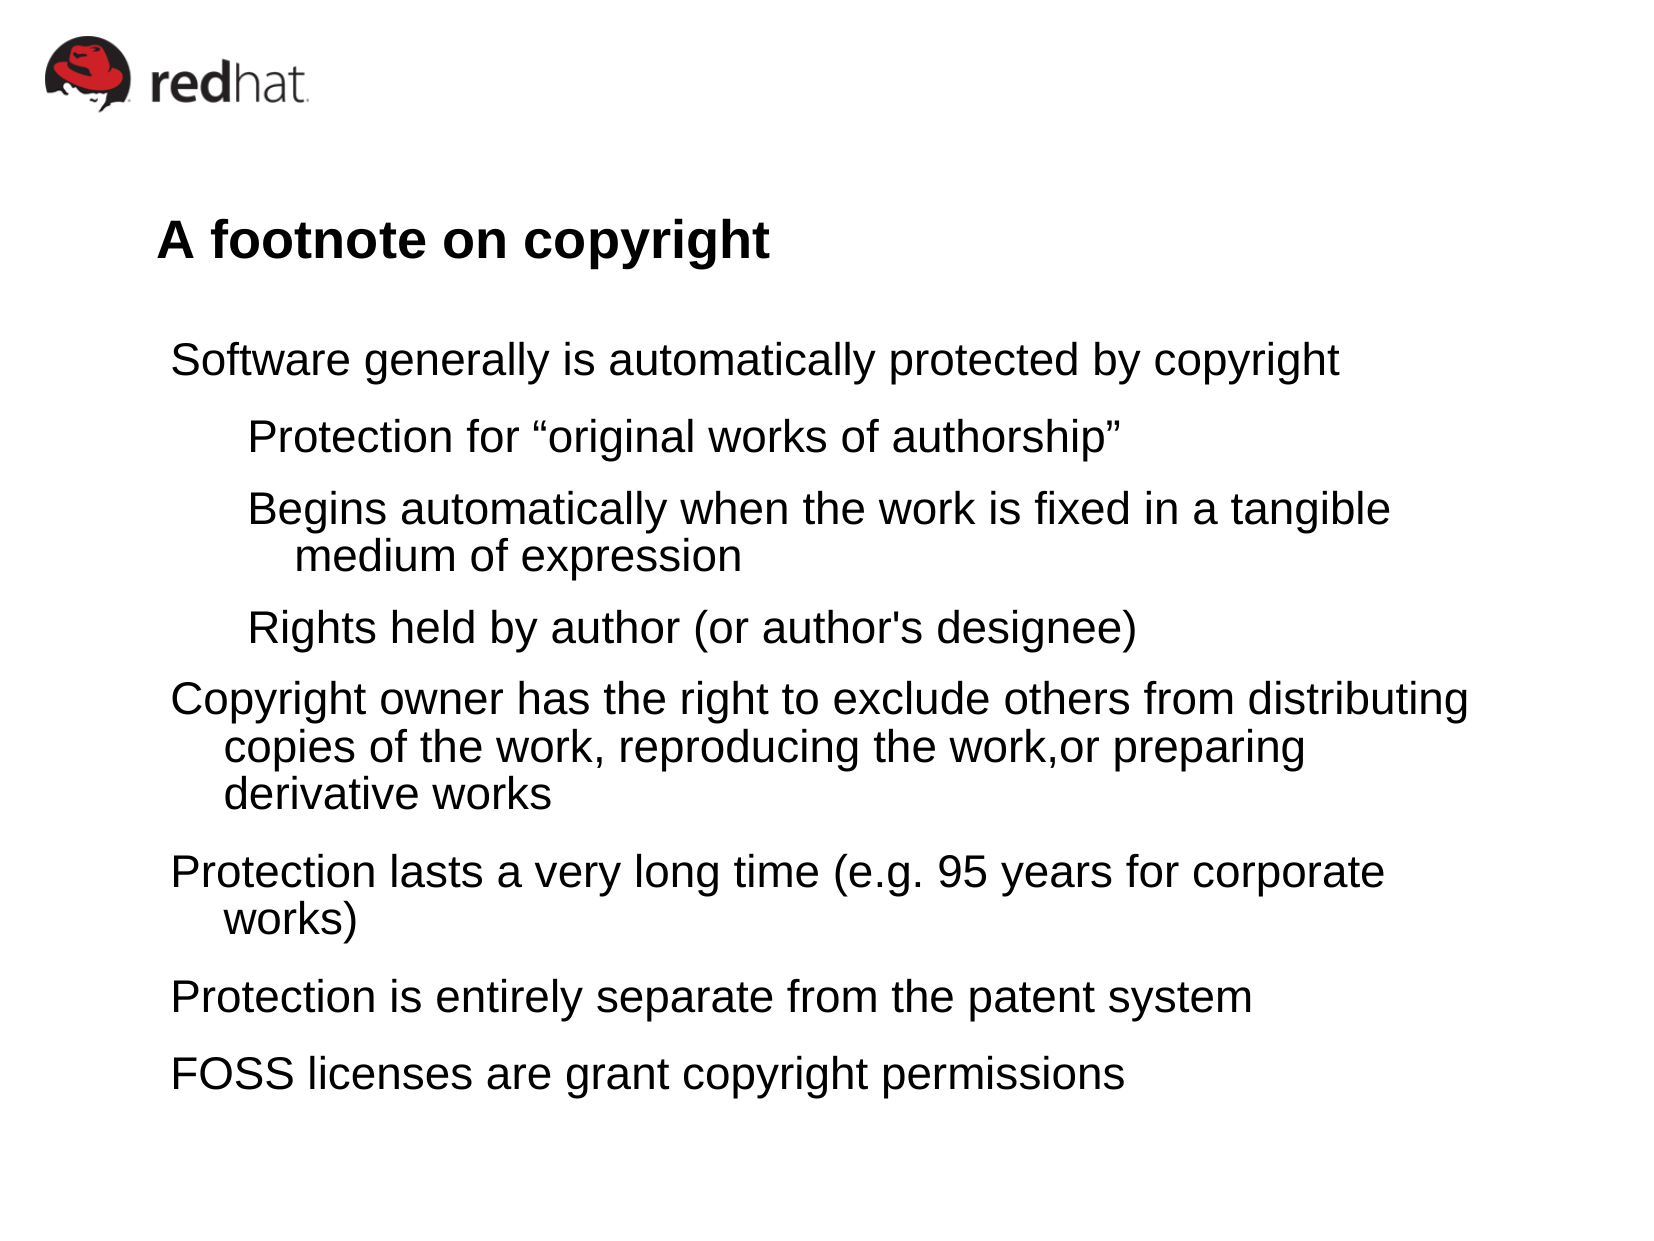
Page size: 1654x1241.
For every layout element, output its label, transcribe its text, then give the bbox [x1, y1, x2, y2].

picture [45, 36, 309, 122]
list Software generally is automatically protected by copyright Protection for “original works of authorship” Begins automatically when the work is fixed in a tangible medium of expression Rights held by author (or author's designee) Copyright owner has the right to exclude others from distributing copies of the work, reproducing the work,or preparing derivative works Protection lasts a very long time (e.g. 95 years for corporate works) Protection is entirely separate from the patent system FOSS licenses are grant copyright permissions [152, 337, 1498, 1116]
title A footnote on copyright [156, 204, 1502, 280]
